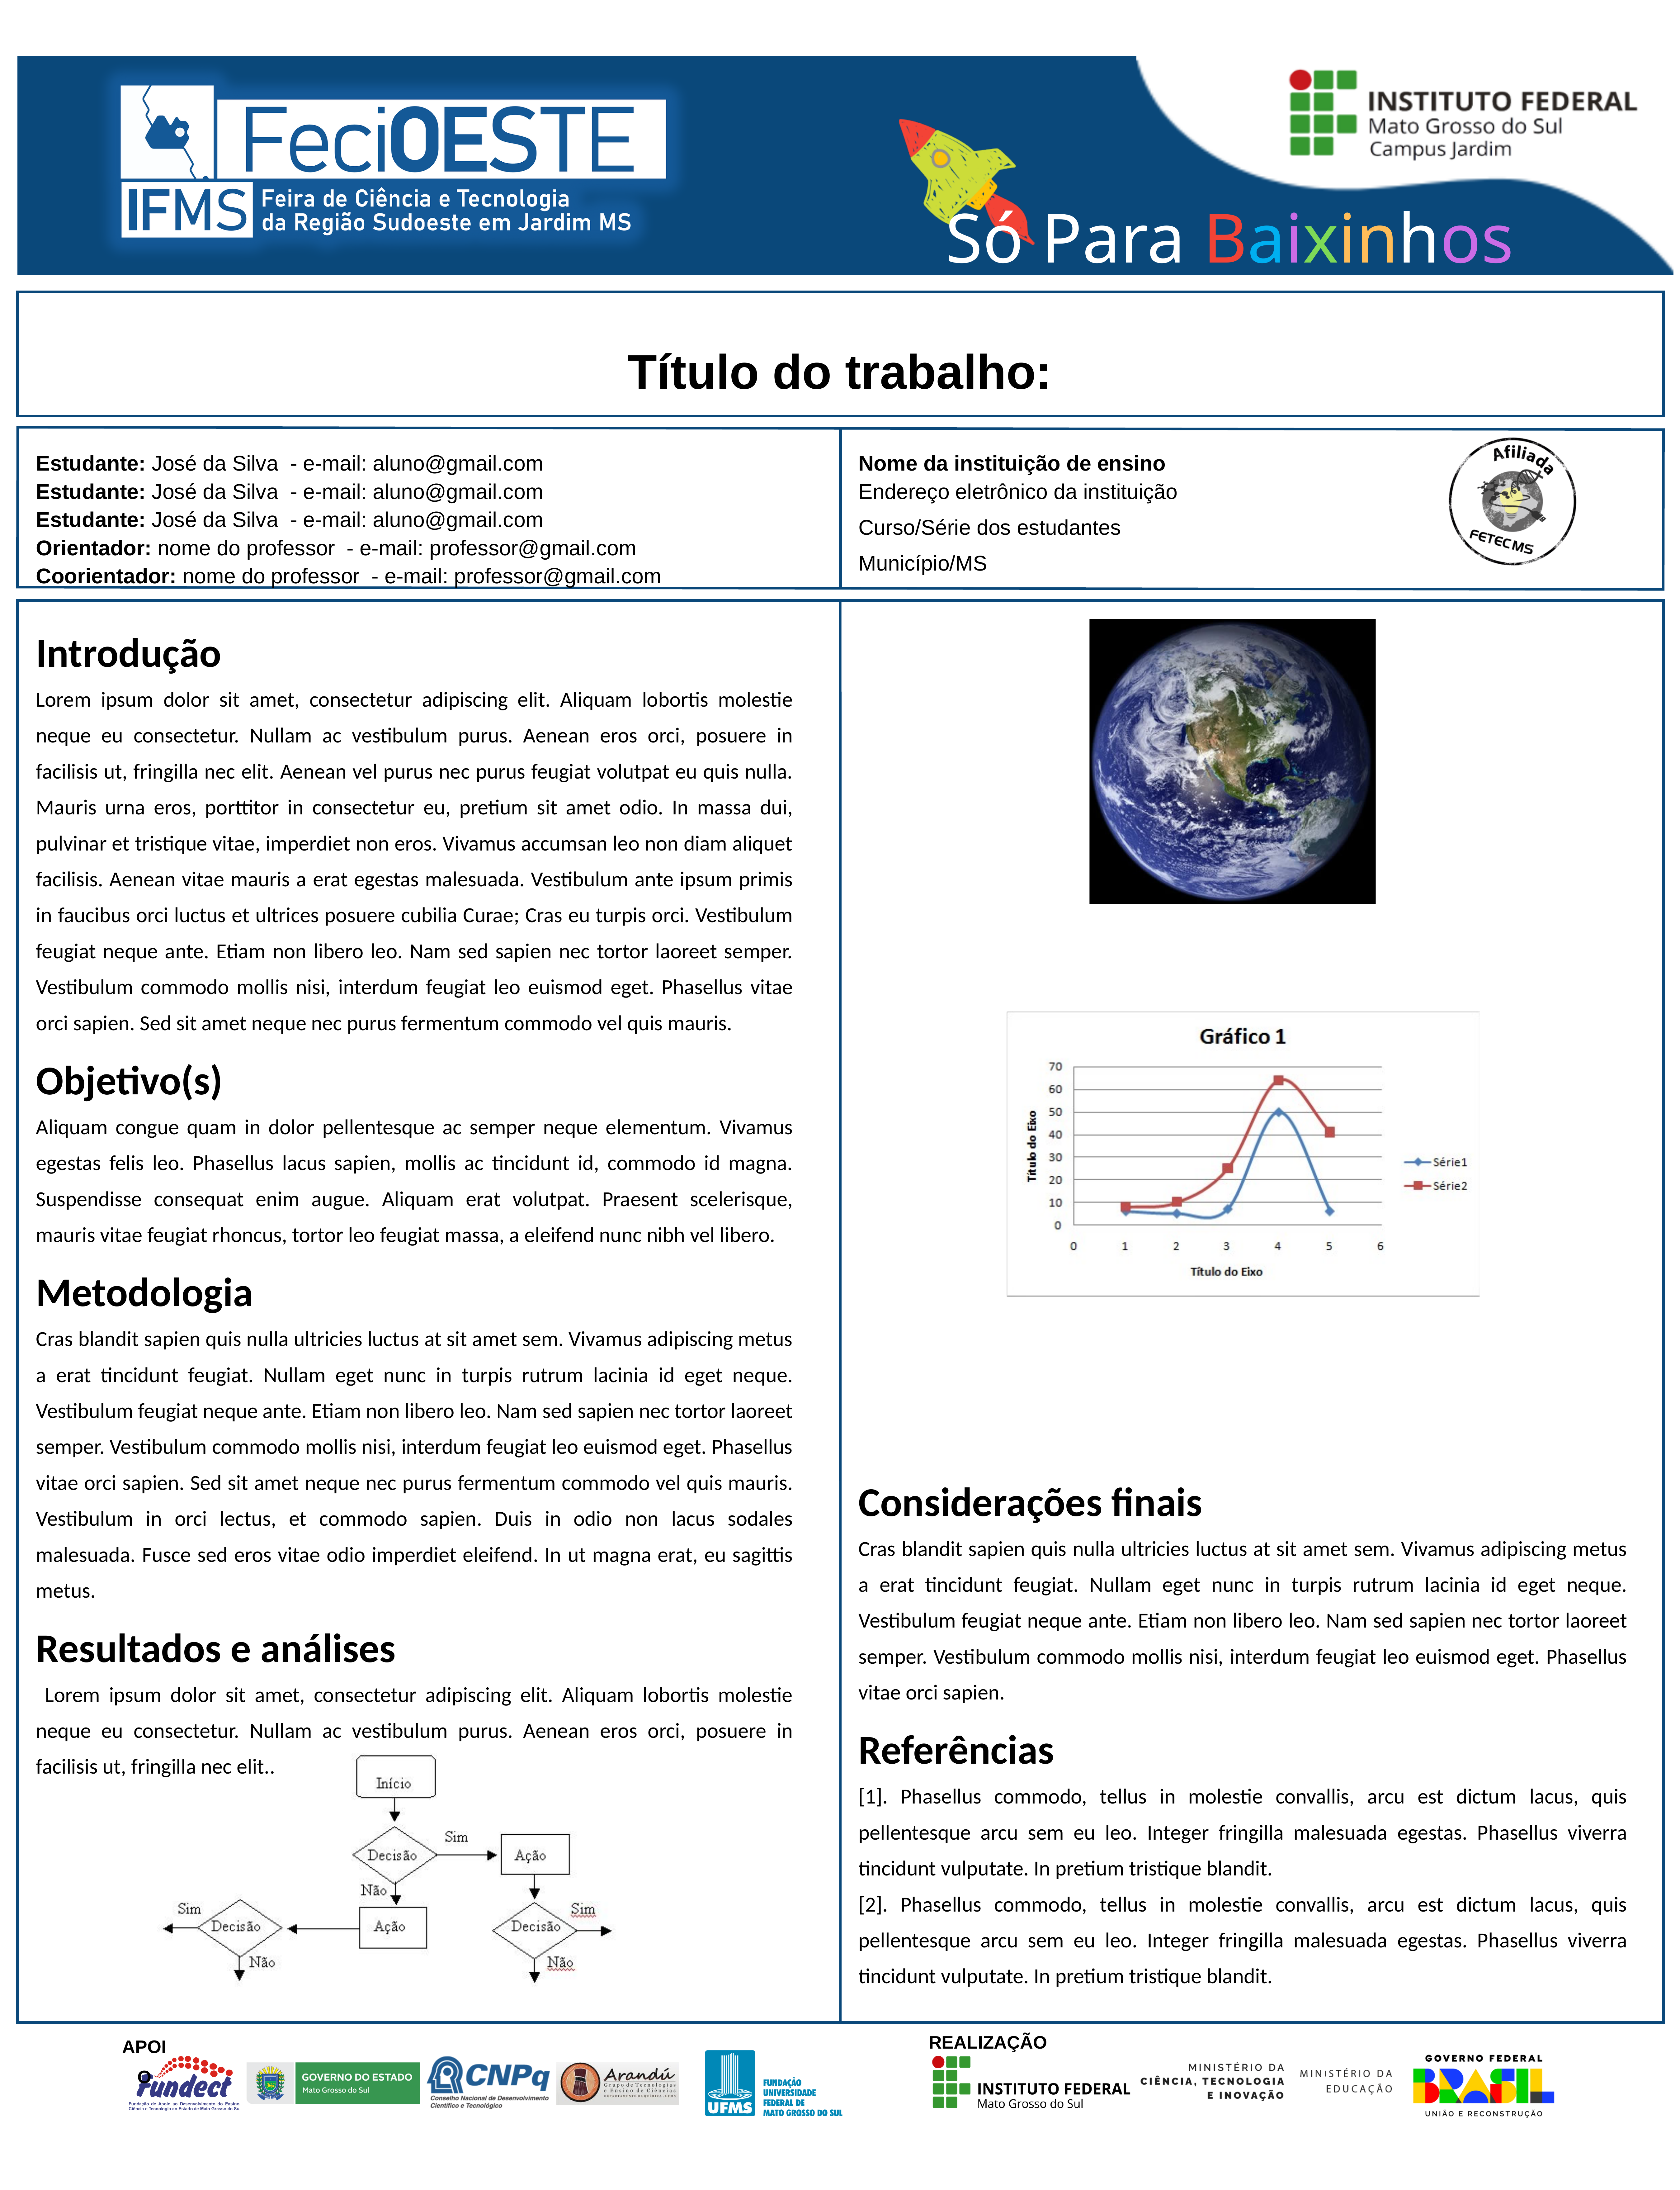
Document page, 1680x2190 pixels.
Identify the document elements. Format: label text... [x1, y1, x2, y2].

text_box [556, 2062, 679, 2105]
text_box [129, 2056, 240, 2111]
text_box [17, 427, 1663, 590]
text_box [17, 600, 1663, 2145]
text_box Só Para Baixinhos [740, 162, 1680, 277]
text_box APOIO [115, 2026, 173, 2087]
text_box Estudante: José da Silva - e-mail: aluno@gmail.com [36, 439, 736, 467]
text_box Orientador: nome do professor - e-mail: professor@gmail.com [36, 524, 736, 552]
text_box Nome da instituição de ensino [858, 439, 1558, 467]
text_box Considerações finais Cras blandit sapien quis nulla ultricies luctus at sit amet sem. Vivamus adipiscing metus a erat tincidunt feugiat. Nullam eget nunc in turpis rutrum lacinia id eget neque. Vestibulum feugiat neque ante. Etiam non libero leo. Nam sed sapien nec tortor laoreet semper. Vestibulum commodo mollis nisi, interdum feugiat leo euismod eget. Phasellus vitae orci sapien. Referências [1]. Phasellus commodo, tellus in molestie convallis, arcu est dictum lacus, quis pellentesque arcu sem eu leo. Integer fringilla malesuada egestas. Phasellus viverra tincidunt vulputate. In pretium tristique blandit. [2]. Phasellus commodo, tellus in molestie convallis, arcu est dictum lacus, quis pellentesque arcu sem eu leo. Integer fringilla malesuada egestas. Phasellus viverra tincidunt vulputate. In pretium tristique blandit. [858, 1456, 1628, 1988]
picture [1136, 56, 1673, 162]
text_box Orientador: nome do professor - e-mail: professor@gmail.com [521, 541, 536, 552]
text_box Endereço eletrônico da instituição Curso/Série dos estudantes Município/MS [858, 467, 1558, 575]
text_box REALIZAÇÃO [919, 2022, 1057, 2053]
text_box Estudante: José da Silva - e-mail: aluno@gmail.com [428, 457, 443, 467]
text_box Coorientador: nome do professor - e-mail: professor@gmail.com [36, 552, 736, 588]
text_box [17, 55, 1136, 275]
text_box [427, 2056, 550, 2110]
text_box Estudante: José da Silva - e-mail: aluno@gmail.com [36, 467, 736, 495]
text_box Estudante: José da Silva - e-mail: aluno@gmail.com [36, 495, 736, 524]
text_box Estudante: José da Silva - e-mail: aluno@gmail.com [428, 513, 443, 524]
text_box [246, 2062, 421, 2104]
text_box Introdução Lorem ipsum dolor sit amet, consectetur adipiscing elit. Aliquam lobortis molestie neque eu consectetur. Nullam ac vestibulum purus. Aenean eros orci, posuere in facilisis ut, fringilla nec elit. Aenean vel purus nec purus feugiat volutpat eu quis nulla. Mauris urna eros, porttitor in consectetur eu, pretium sit amet odio. In massa dui, pulvinar et tristique vitae, imperdiet non eros. Vivamus accumsan leo non diam aliquet facilisis. Aenean vitae mauris a erat egestas malesuada. Vestibulum ante ipsum primis in faucibus orci luctus et ultrices posuere cubilia Curae; Cras eu turpis orci. Vestibulum feugiat neque ante. Etiam non libero leo. Nam sed sapien nec tortor laoreet semper. Vestibulum commodo mollis nisi, interdum feugiat leo euismod eget. Phasellus vitae orci sapien. Sed sit amet neque nec purus fermentum commodo vel quis mauris. Objetivo(s) Aliquam congue quam in dolor pellentesque ac semper neque elementum. Vivamus egestas felis leo. Phasellus lacus sapien, mollis ac tincidunt id, commodo id magna. Suspendisse consequat enim augue. Aliquam erat volutpat. Praesent scelerisque, mauris vitae feugiat rhoncus, tortor leo feugiat massa, a eleifend nunc nibh vel libero. Metodologia Cras blandit sapien quis nulla ultricies luctus at sit amet sem. Vivamus adipiscing metus a erat tincidunt feugiat. Nullam eget nunc in turpis rutrum lacinia id eget neque. Vestibulum feugiat neque ante. Etiam non libero leo. Nam sed sapien nec tortor laoreet semper. Vestibulum commodo mollis nisi, interdum feugiat leo euismod eget. Phasellus vitae orci sapien. Sed sit amet neque nec purus fermentum commodo vel quis mauris. Vestibulum in orci lectus, et commodo sapien. Duis in odio non lacus sodales malesuada. Fusce sed eros vitae odio imperdiet eleifend. In ut magna erat, eu sagittis metus. Resultados e análises Lorem ipsum dolor sit amet, consectetur adipiscing elit. Aliquam lobortis molestie neque eu consectetur. Nullam ac vestibulum purus. Aenean eros orci, posuere in facilisis ut, fringilla nec elit.. [36, 607, 794, 1778]
text_box Estudante: José da Silva - e-mail: aluno@gmail.com [428, 485, 443, 495]
text_box [17, 292, 1663, 416]
text_box Título do trabalho: [627, 317, 1053, 399]
text_box [705, 2050, 842, 2116]
